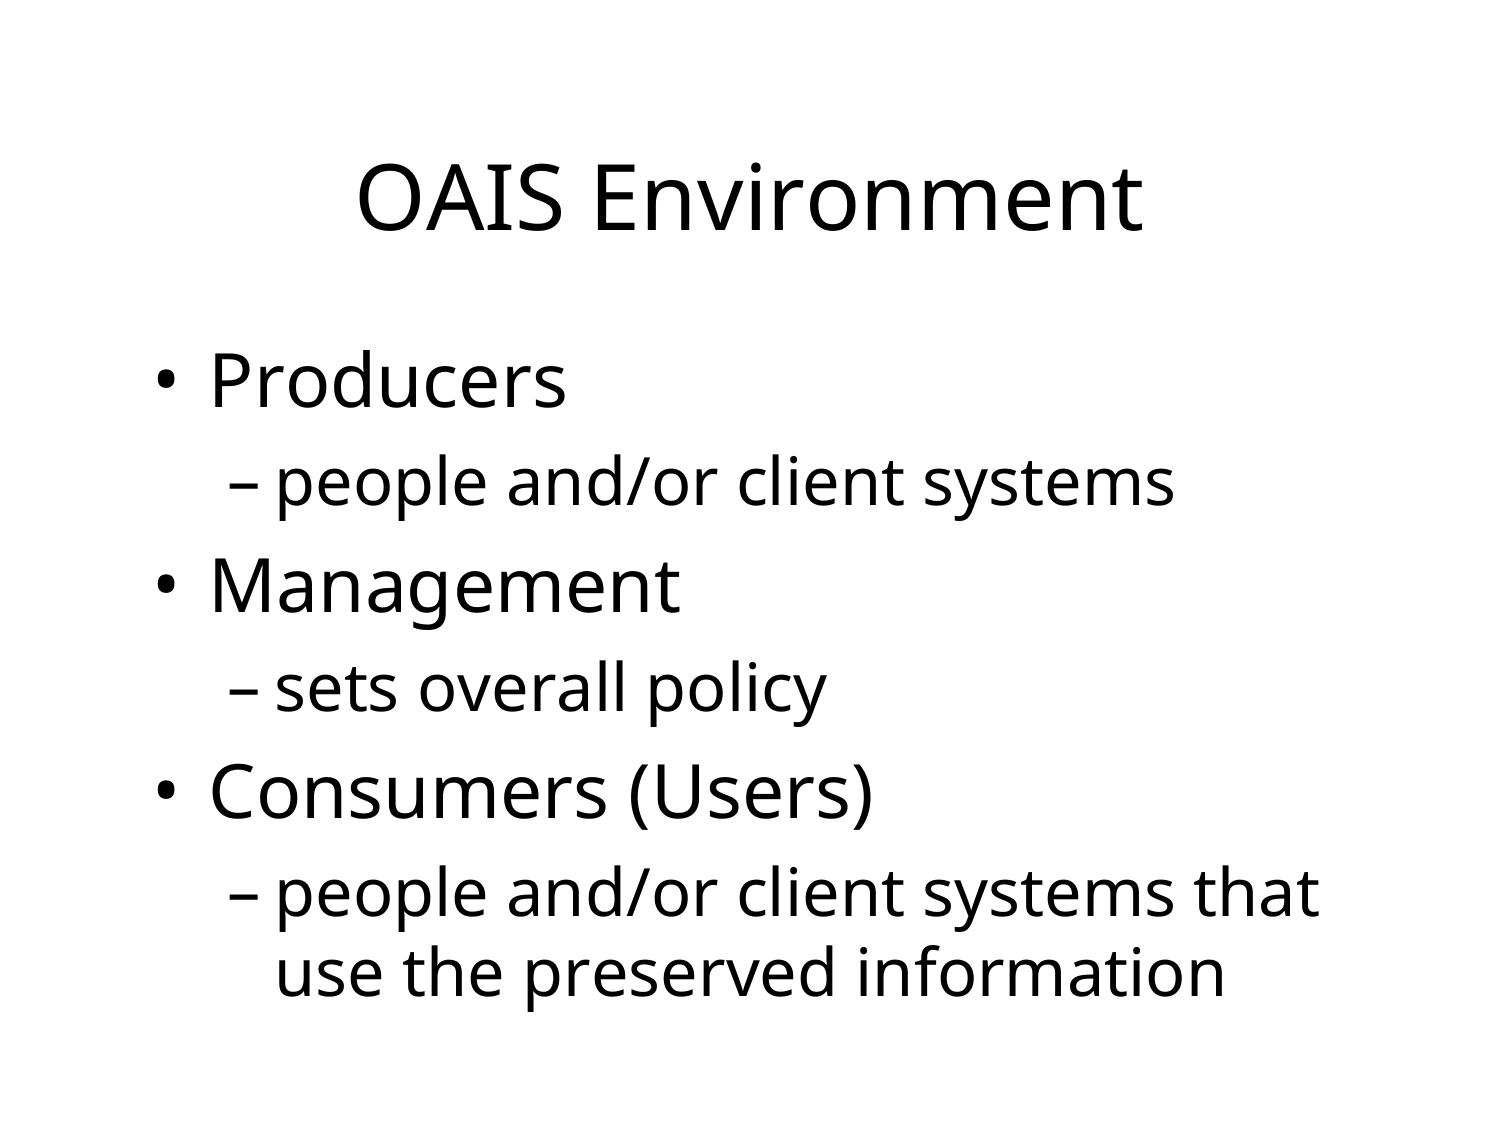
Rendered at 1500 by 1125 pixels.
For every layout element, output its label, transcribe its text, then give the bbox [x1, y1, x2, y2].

list Producers people and/or client systems Management sets overall policy Consumers (Users) people and/or client systems that use the preserved information [137, 324, 1413, 1024]
title OAIS Environment [112, 99, 1388, 288]
